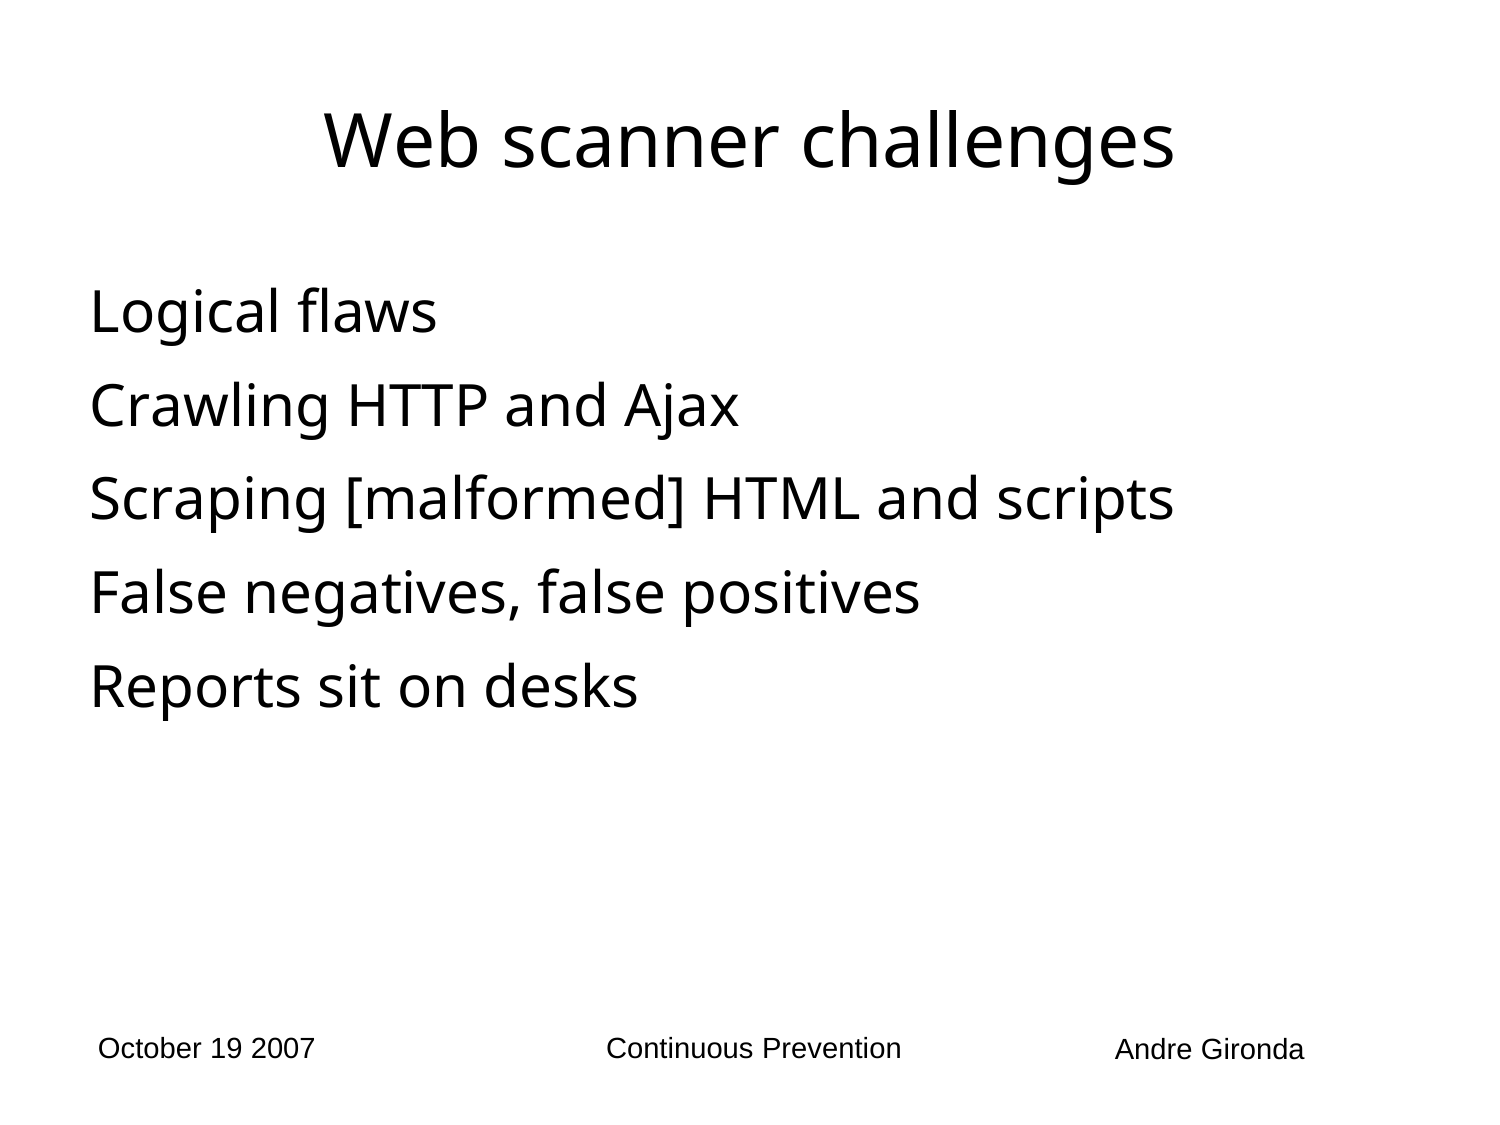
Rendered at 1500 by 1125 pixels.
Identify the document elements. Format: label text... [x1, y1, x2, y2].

title Web scanner challenges [75, 45, 1426, 233]
list Logical flaws Crawling HTTP and Ajax Scraping [malformed] HTML and scripts False negatives, false positives Reports sit on desks [75, 262, 1426, 1006]
